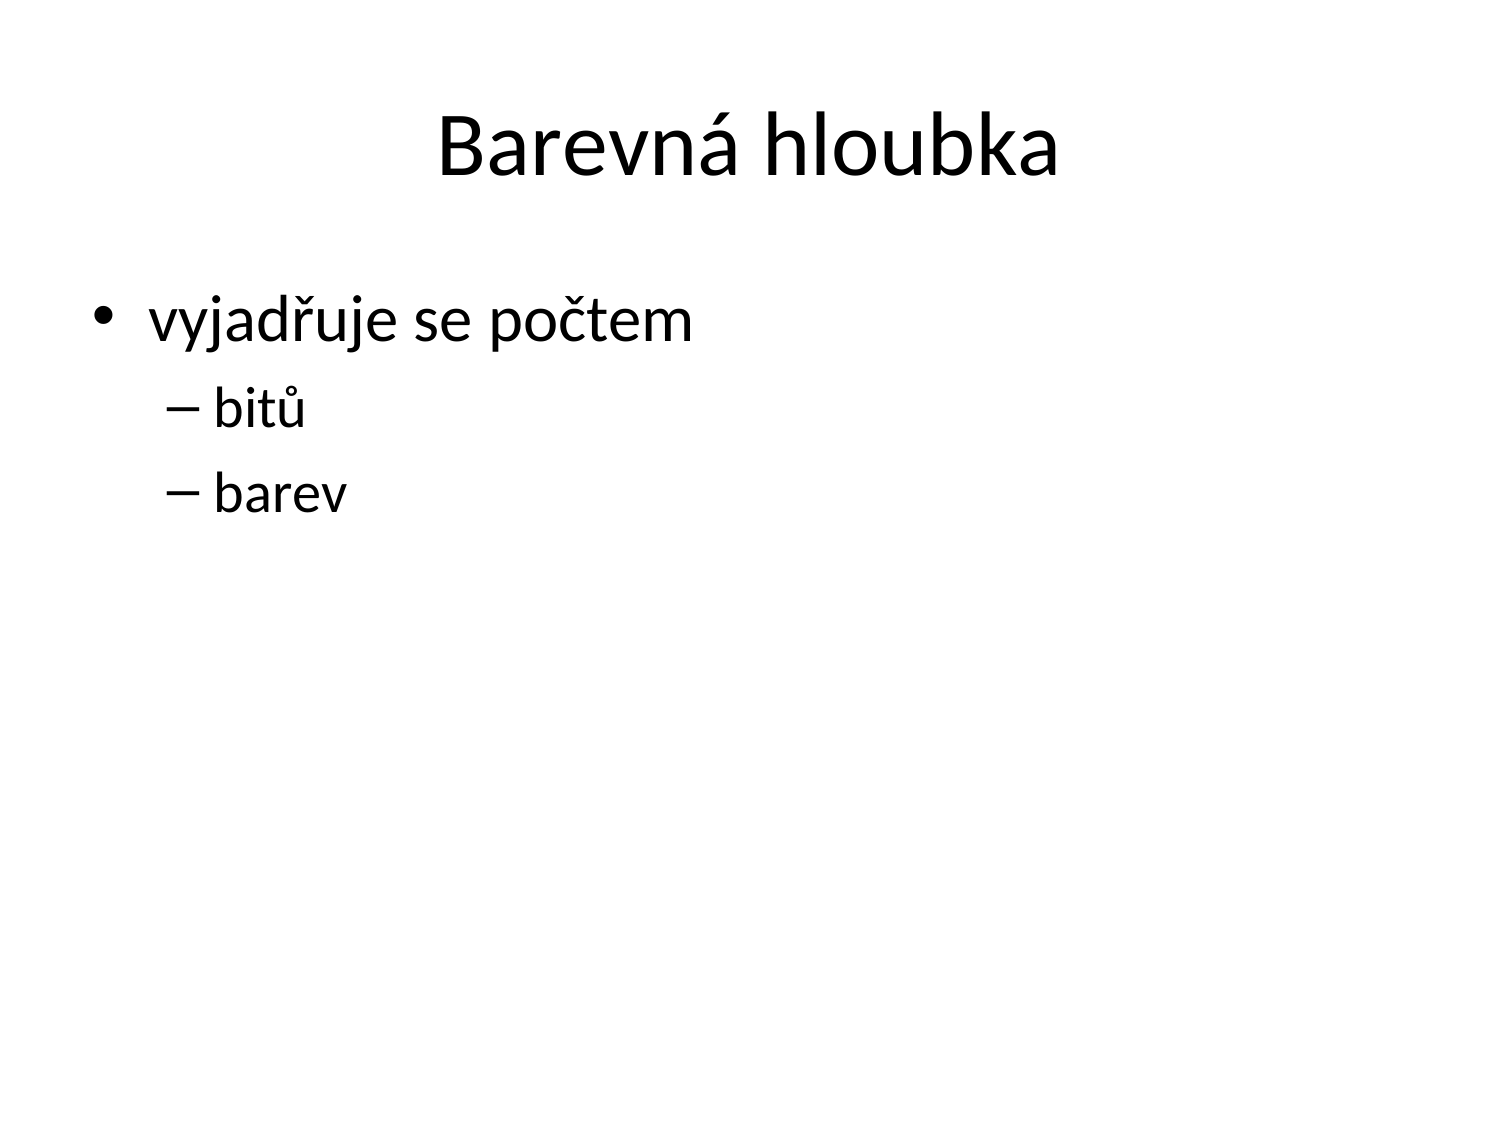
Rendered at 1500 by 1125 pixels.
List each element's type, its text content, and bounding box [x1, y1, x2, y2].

list vyjadřuje se počtem bitů barev [76, 267, 1427, 1010]
title Barevná hloubka [75, 45, 1426, 233]
